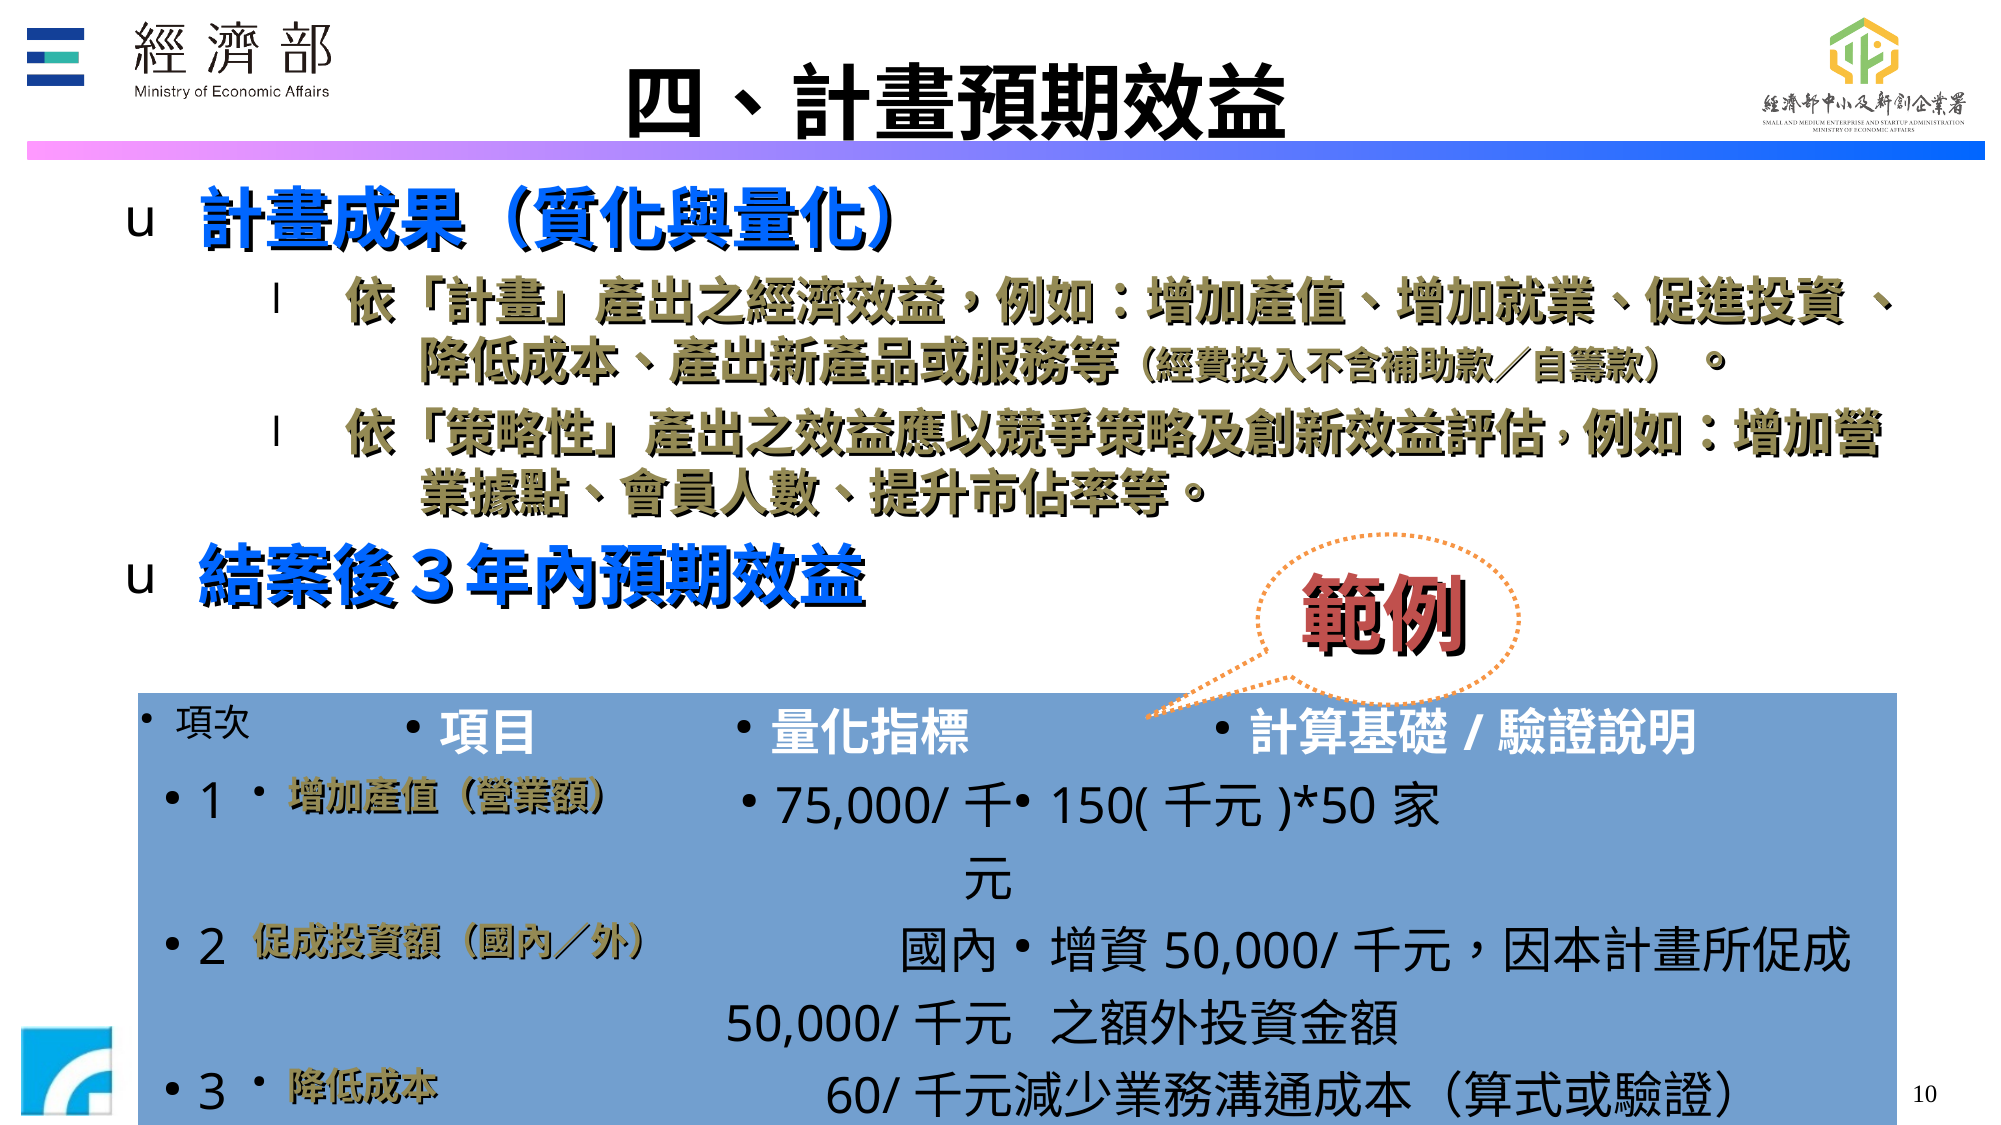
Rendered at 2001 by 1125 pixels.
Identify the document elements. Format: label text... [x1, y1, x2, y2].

table_cell 2 [138, 911, 253, 1056]
list 計畫成果（質化與量化） 依「計畫」產出之經濟效益，例如：增加產值、增加就業、促進投資 、降低成本、產出新產品或服務等（經費投入不含補助款／自籌款） 。 依「策略性」產出之效益應以競爭策略及創新效益評估，例如：增加營業據點、會員人數、提升市佔率等。 結案後３年內預期效益 [121, 173, 1911, 1066]
table_cell 3 [138, 1056, 253, 1125]
table_cell 60/千元 [691, 1056, 1014, 1125]
table_cell 降低成本 [253, 1056, 691, 1125]
text_box 四、計畫預期效益 [271, 22, 1641, 127]
text_box 範例 [1144, 534, 1519, 719]
text_box 10 [1897, 1070, 1983, 1121]
table_cell 促成投資額（國內／外） [253, 911, 691, 1056]
table_header 計算基礎/驗證說明 [1014, 693, 1897, 765]
table_header 項次 [138, 693, 253, 765]
table_cell 促成投資額（國內／外） [263, 927, 274, 952]
table_header 量化指標 [691, 693, 1014, 765]
table_cell 減少業務溝通成本（算式或驗證） [1014, 1056, 1897, 1125]
table_cell 1 [138, 765, 253, 911]
table_cell 增資50,000/千元，因本計畫所促成之額外投資金額 [1014, 911, 1897, 1056]
table_cell 增加產值（營業額） [253, 765, 691, 911]
table_cell 20% [1602, 141, 1606, 159]
table_cell 國內50,000/千元 [691, 911, 1014, 1056]
table_cell 150(千元)*50家 [1014, 765, 1897, 911]
table_header 項目 [253, 693, 691, 765]
table_cell 75,000/千元 [691, 765, 1014, 911]
